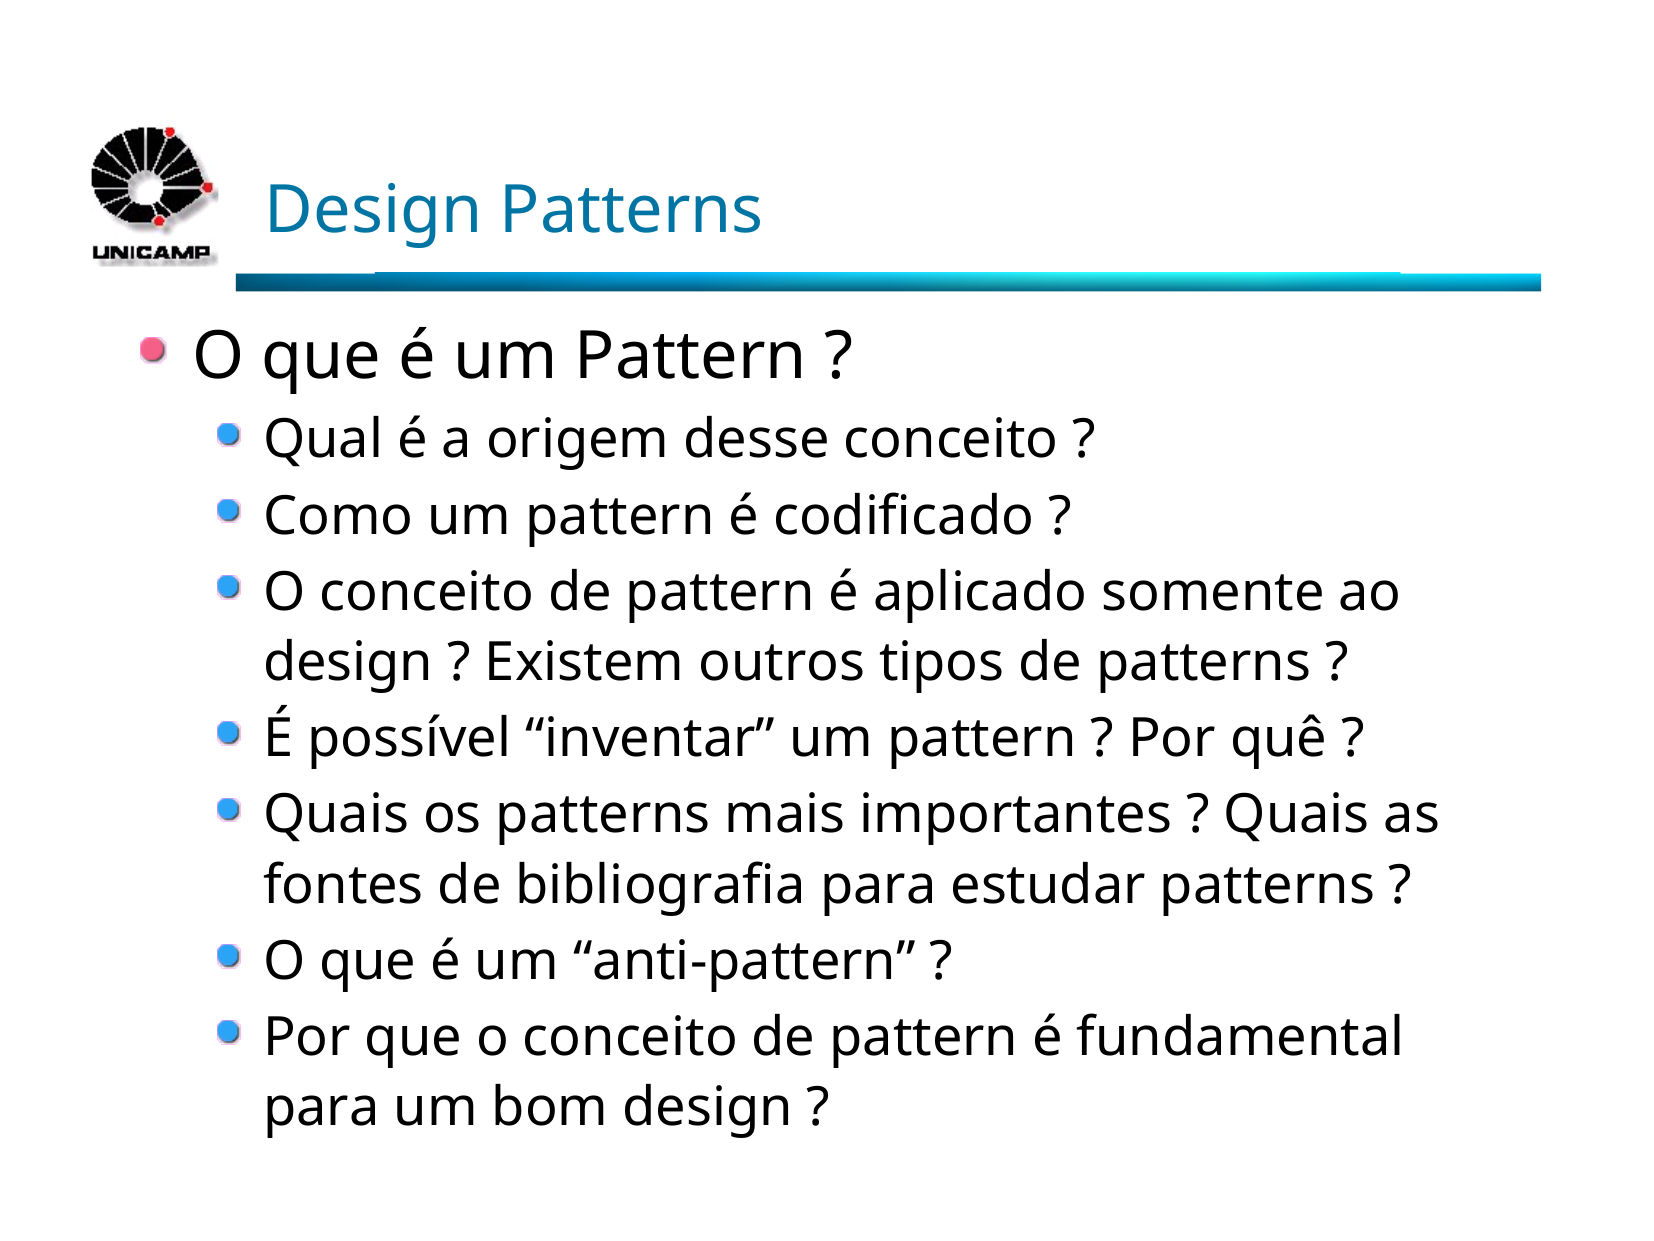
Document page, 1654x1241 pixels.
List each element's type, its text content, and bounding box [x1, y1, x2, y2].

list O que é um Pattern ? Qual é a origem desse conceito ? Como um pattern é codificado ? O conceito de pattern é aplicado somente ao design ? Existem outros tipos de patterns ? É possível “inventar” um pattern ? Por quê ? Quais os patterns mais importantes ? Quais as fontes de bibliografia para estudar patterns ? O que é um “anti-pattern” ? Por que o conceito de pattern é fundamental para um bom design ? [121, 309, 1534, 1167]
picture [125, 272, 1654, 295]
title Design Patterns [264, 57, 1534, 250]
